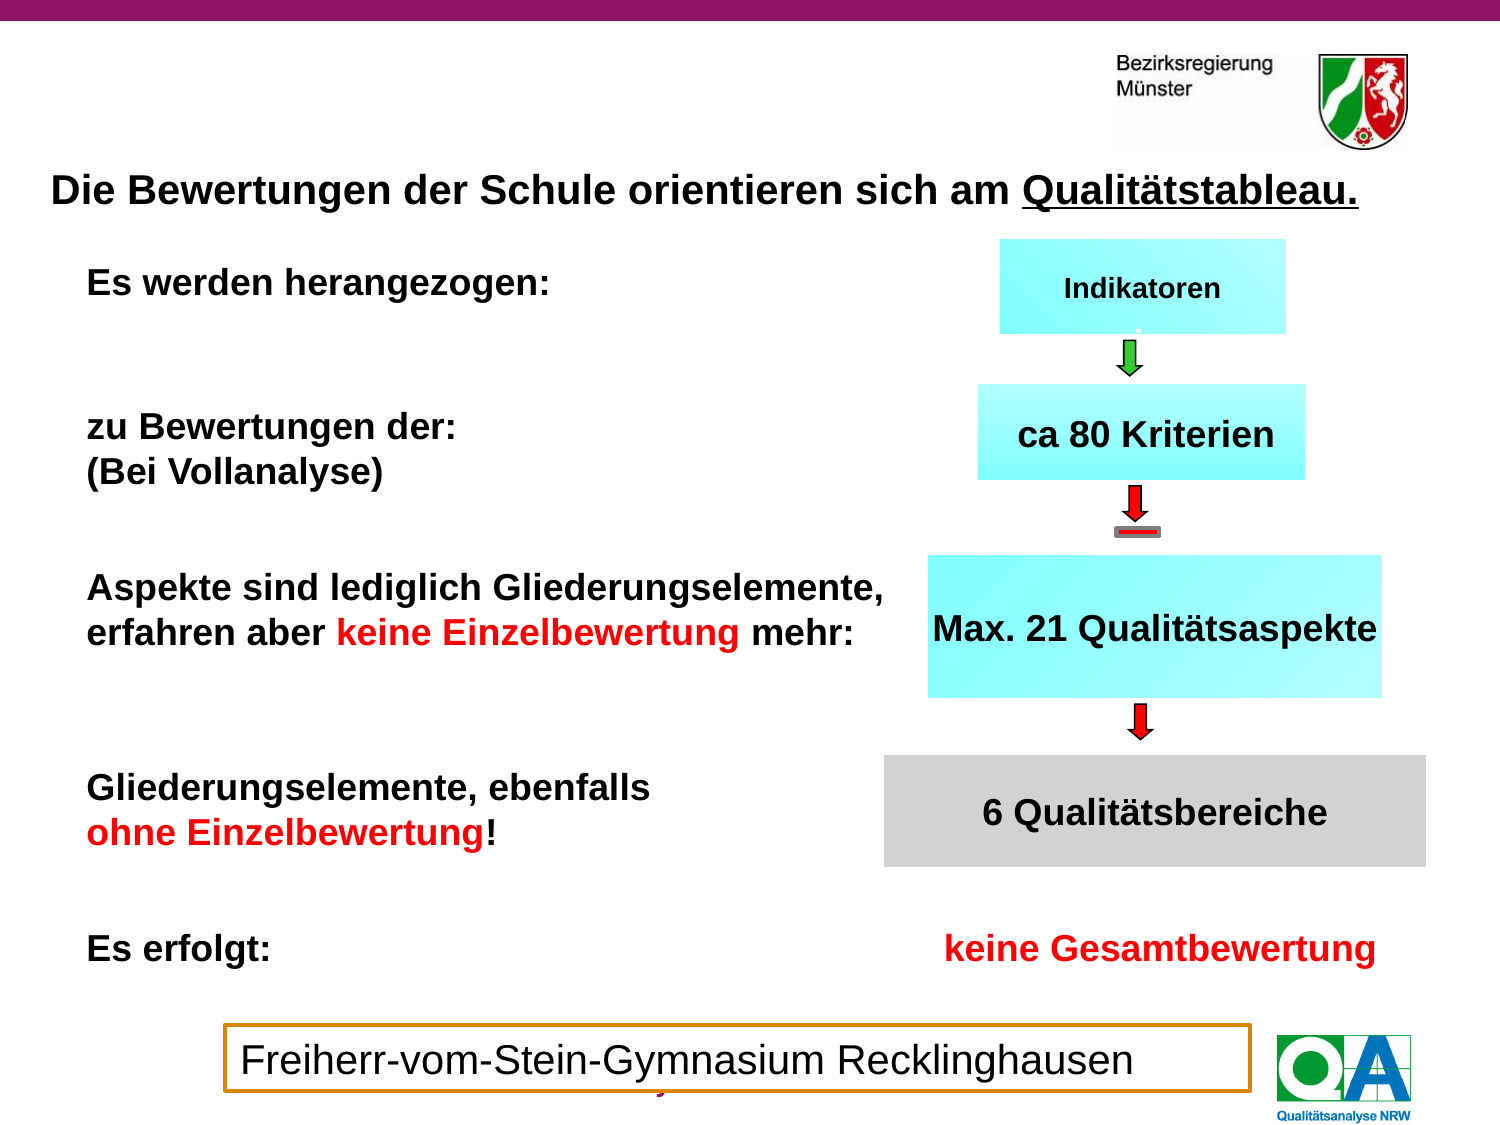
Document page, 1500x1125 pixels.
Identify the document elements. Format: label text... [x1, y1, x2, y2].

text_box ca 80 Kriterien [979, 385, 1305, 479]
text_box Die Bewertungen der Schule orientieren sich am Qualitätstableau. [35, 154, 1405, 221]
text_box Es erfolgt: keine Gesamtbewertung [71, 916, 1427, 1023]
text_box Aspekte sind lediglich Gliederungselemente, erfahren aber keine Einzelbewertung mehr: [71, 555, 918, 707]
text_box [1128, 704, 1153, 740]
text_box [1117, 340, 1142, 376]
text_box [1116, 528, 1159, 536]
text_box zu Bewertungen der: (Bei Vollanalyse) [71, 394, 477, 546]
text_box Es werden herangezogen: [71, 250, 571, 357]
text_box Indikatoren . [1000, 239, 1286, 334]
text_box Gliederungselemente, ebenfalls ohne Einzelbewertung! [71, 755, 683, 907]
text_box 6 Qualitätsbereiche [884, 755, 1426, 867]
text_box Max. 21 Qualitätsaspekte [929, 555, 1382, 697]
text_box Freiherr-vom-Stein-Gymnasium Recklinghausen [225, 1025, 1251, 1091]
text_box [1123, 485, 1147, 522]
